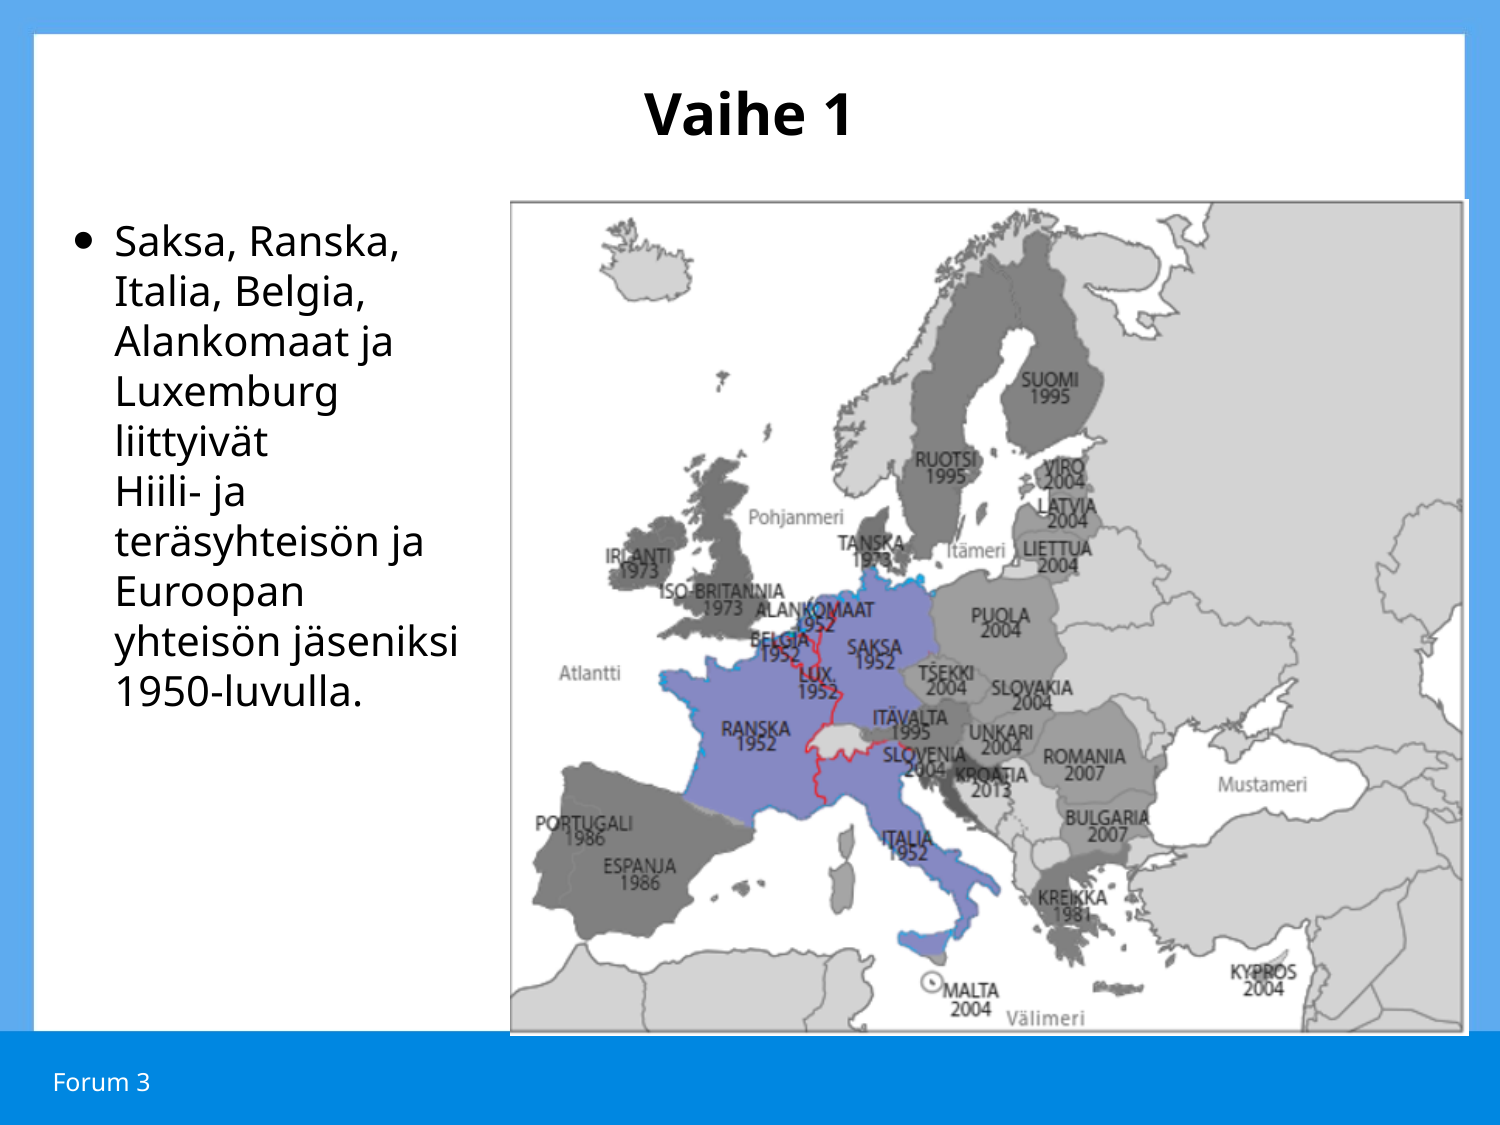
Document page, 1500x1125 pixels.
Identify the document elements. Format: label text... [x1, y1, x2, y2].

picture [0, 0, 1500, 1125]
list Saksa, Ranska, Italia, Belgia, Alankomaat ja Luxemburg liittyivät Hiili- ja teräsyhteisön ja Euroopan yhteisön jäseniksi 1950-luvulla. [57, 200, 492, 1000]
title Vaihe 1 [112, 37, 1388, 188]
